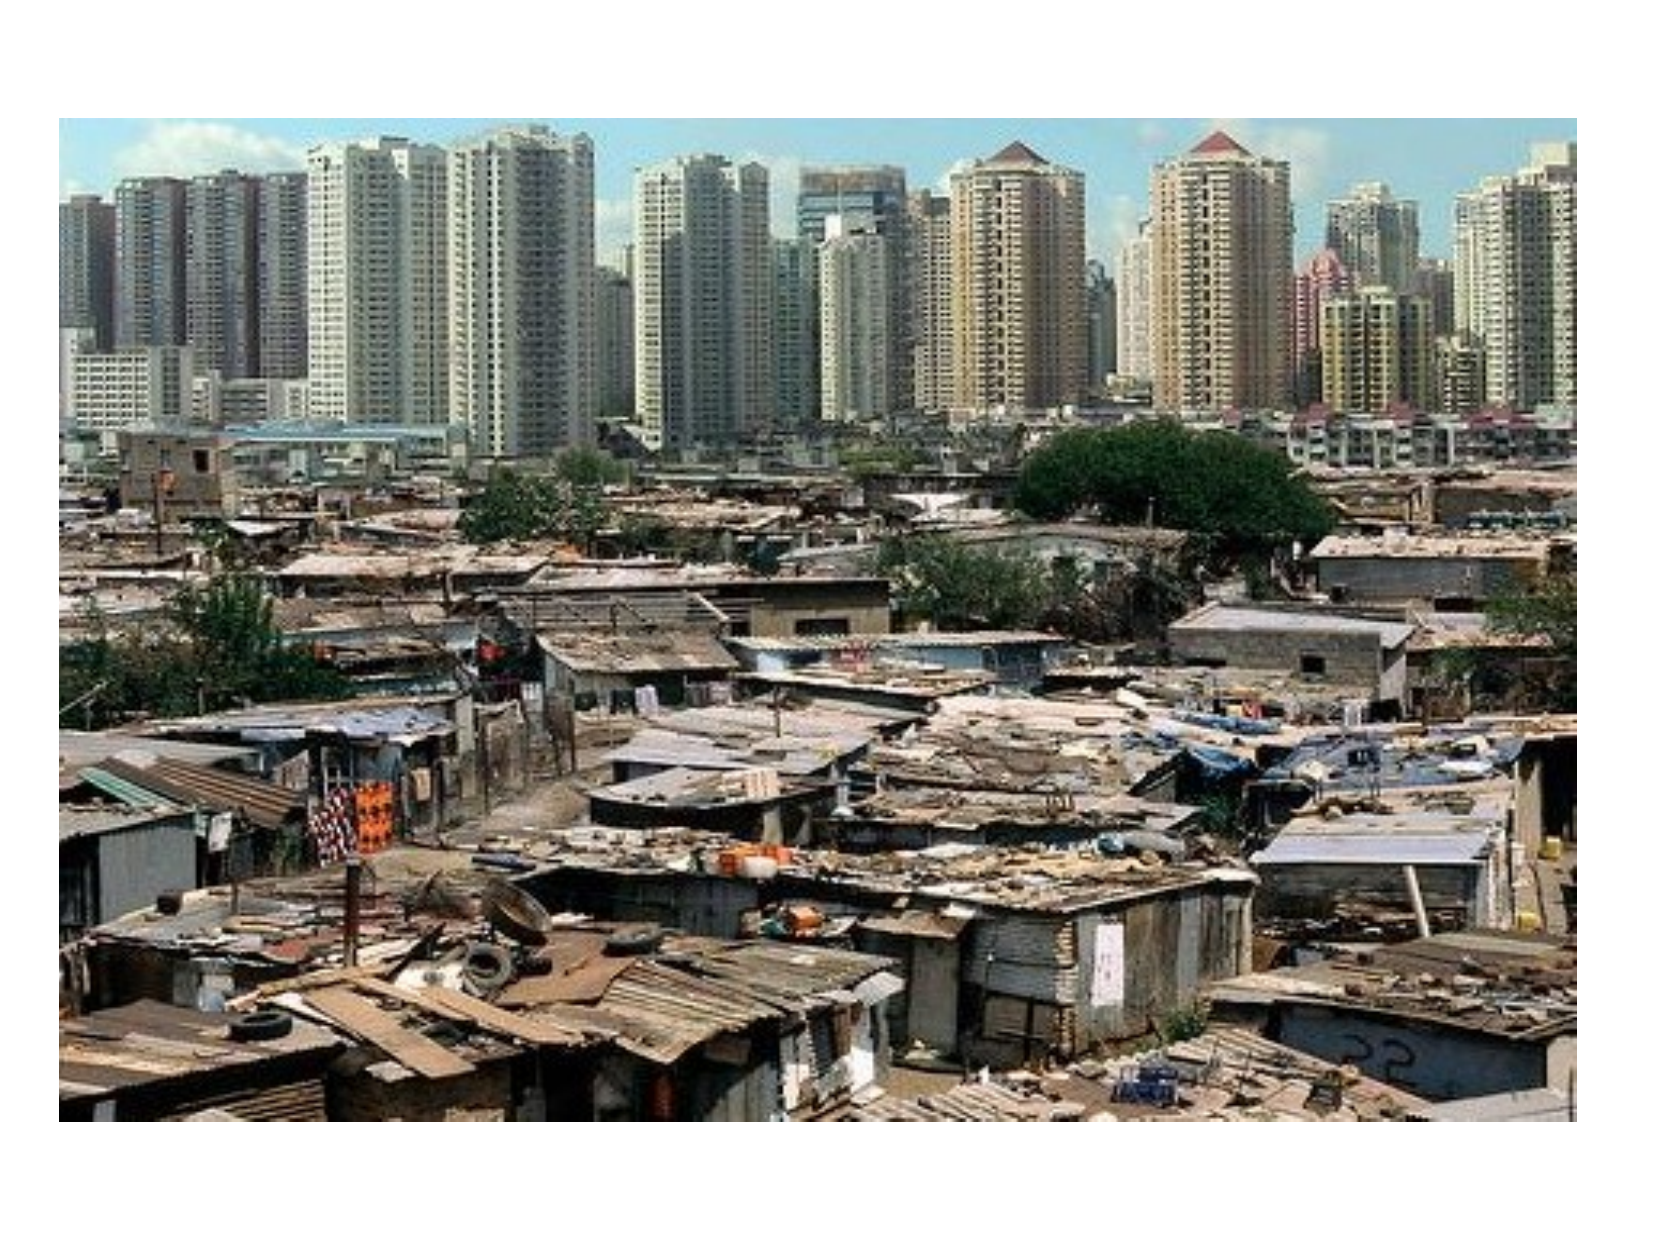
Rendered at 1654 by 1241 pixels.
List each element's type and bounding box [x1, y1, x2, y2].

picture [59, 118, 1577, 1123]
